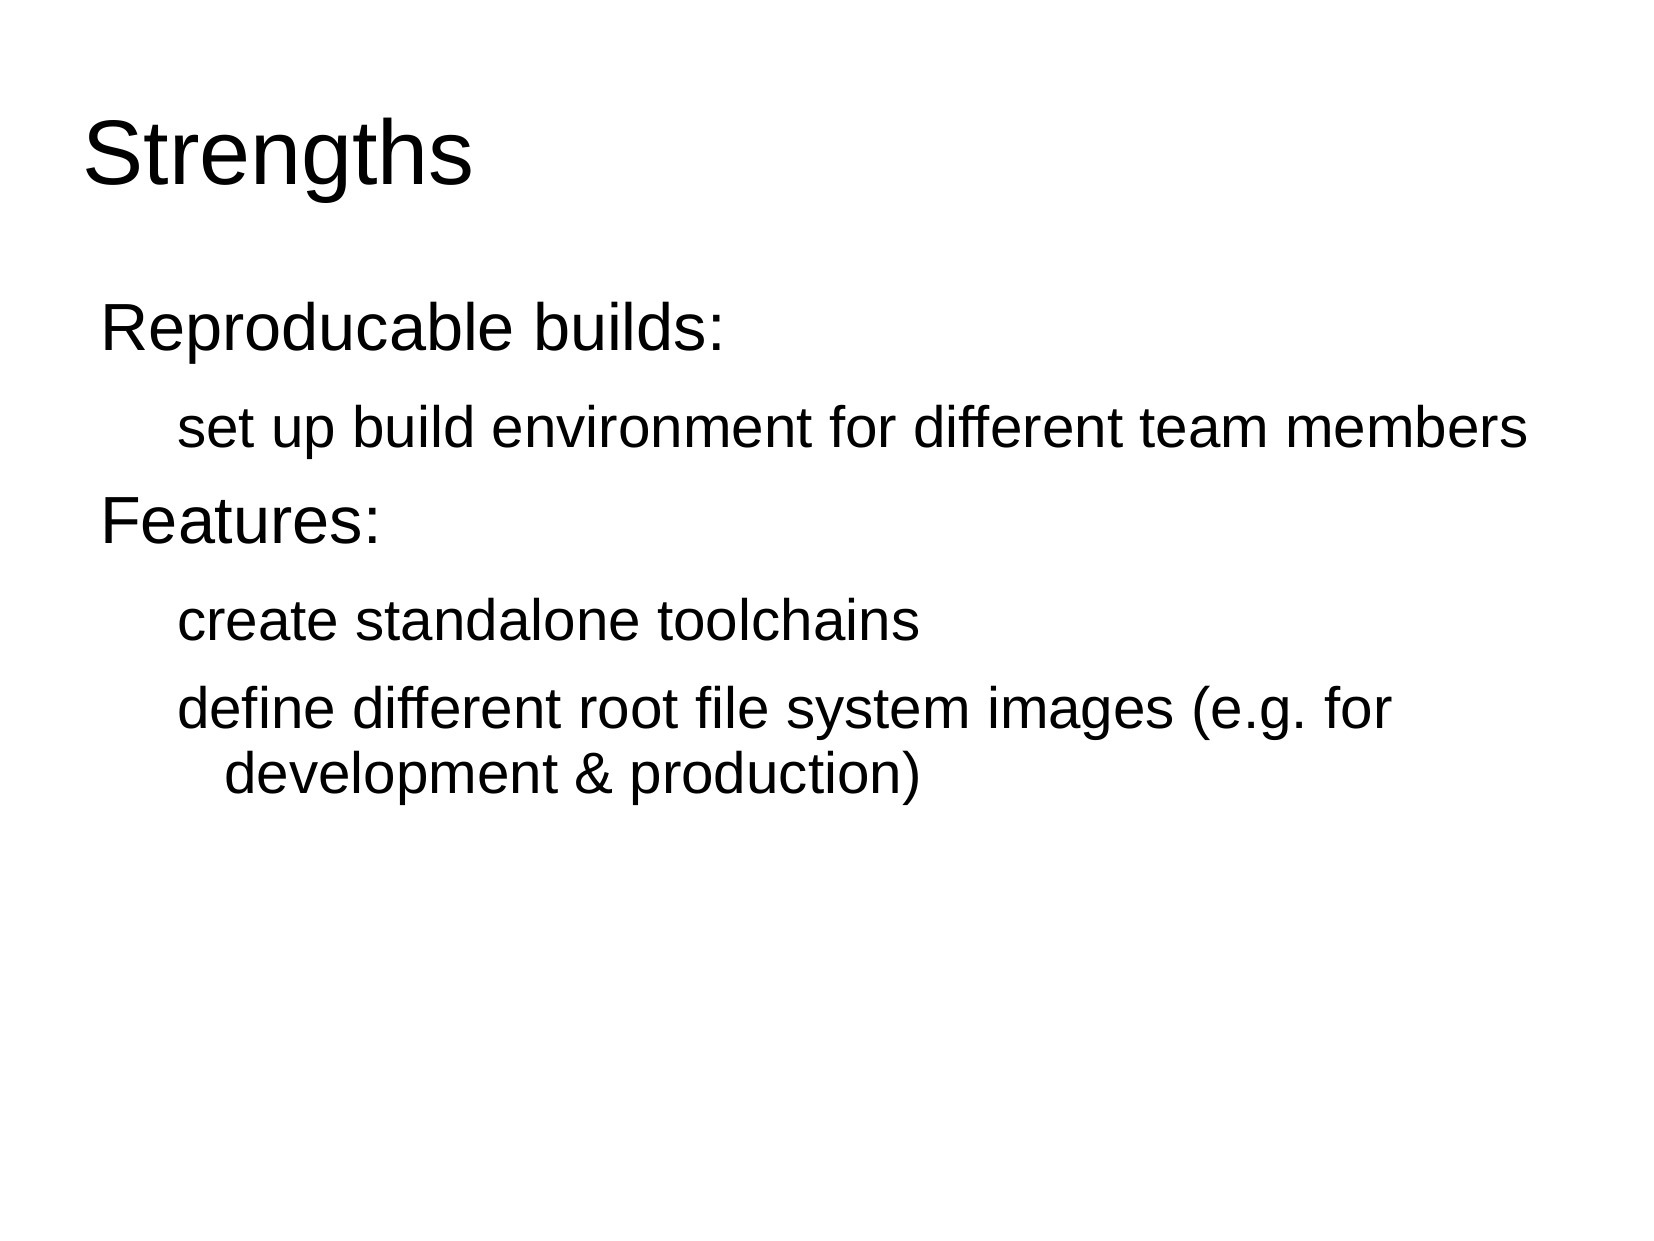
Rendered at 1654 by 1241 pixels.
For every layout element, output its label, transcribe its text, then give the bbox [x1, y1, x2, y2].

list Reproducable builds: set up build environment for different team members Features: create standalone toolchains define different root file system images (e.g. for development & production) [82, 290, 1571, 1094]
title Strengths [82, 49, 1571, 257]
